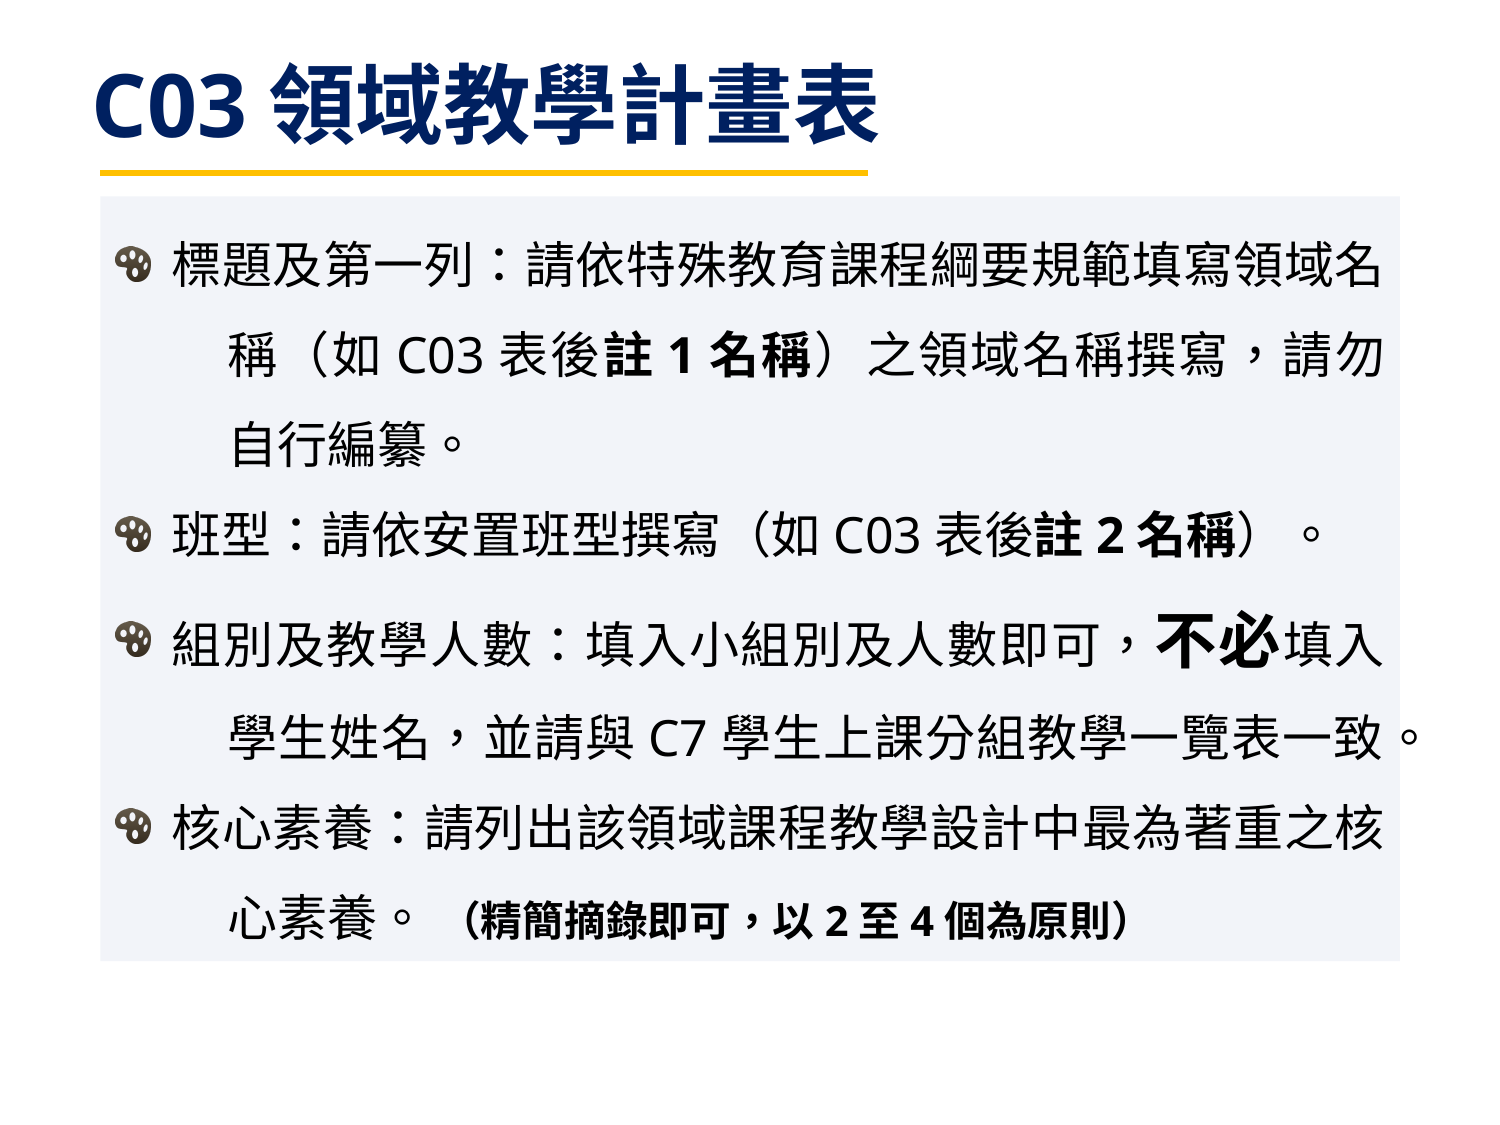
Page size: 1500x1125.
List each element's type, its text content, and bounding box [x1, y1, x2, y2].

text_box 標題及第一列：請依特殊教育課程綱要規範填寫領域名稱（如C03表後註1名稱）之領域名稱撰寫，請勿自行編纂。 班型：請依安置班型撰寫（如C03表後註2名稱）。 組別及教學人數：填入小組別及人數即可，不必填入學生姓名，並請與C7學生上課分組教學一覽表一致。 核心素養：請列出該領域課程教學設計中最為著重之核心素養。 （精簡摘錄即可，以2至4個為原則） [100, 196, 1400, 962]
text_box C03領域教學計畫表 [76, 42, 1400, 164]
